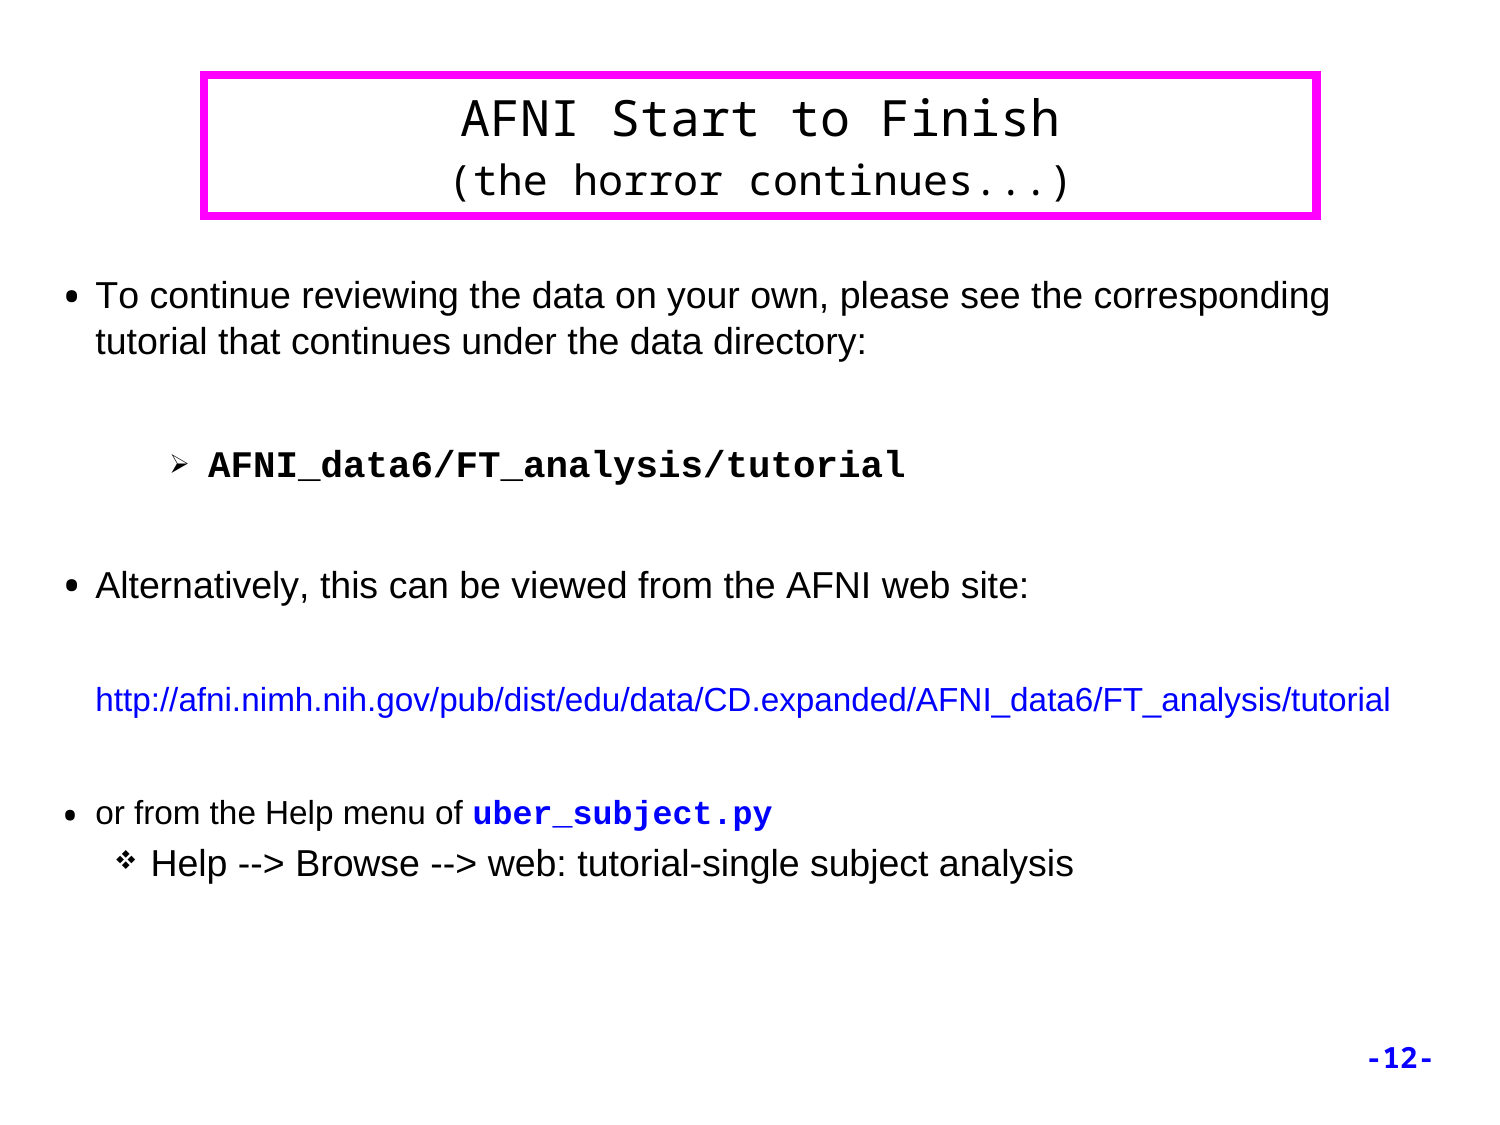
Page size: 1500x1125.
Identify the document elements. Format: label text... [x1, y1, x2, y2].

list To continue reviewing the data on your own, please see the corresponding tutorial that continues under the data directory: AFNI_data6/FT_analysis/tutorial Alternatively, this can be viewed from the AFNI web site: http://afni.nimh.nih.gov/pub/dist/edu/data/CD.expanded/AFNI_data6/FT_analysis/tutorial or from the Help menu of uber_subject.py Help --> Browse --> web: tutorial-single subject analysis [42, 262, 1453, 1005]
title AFNI Start to Finish (the horror continues...) [204, 76, 1317, 215]
